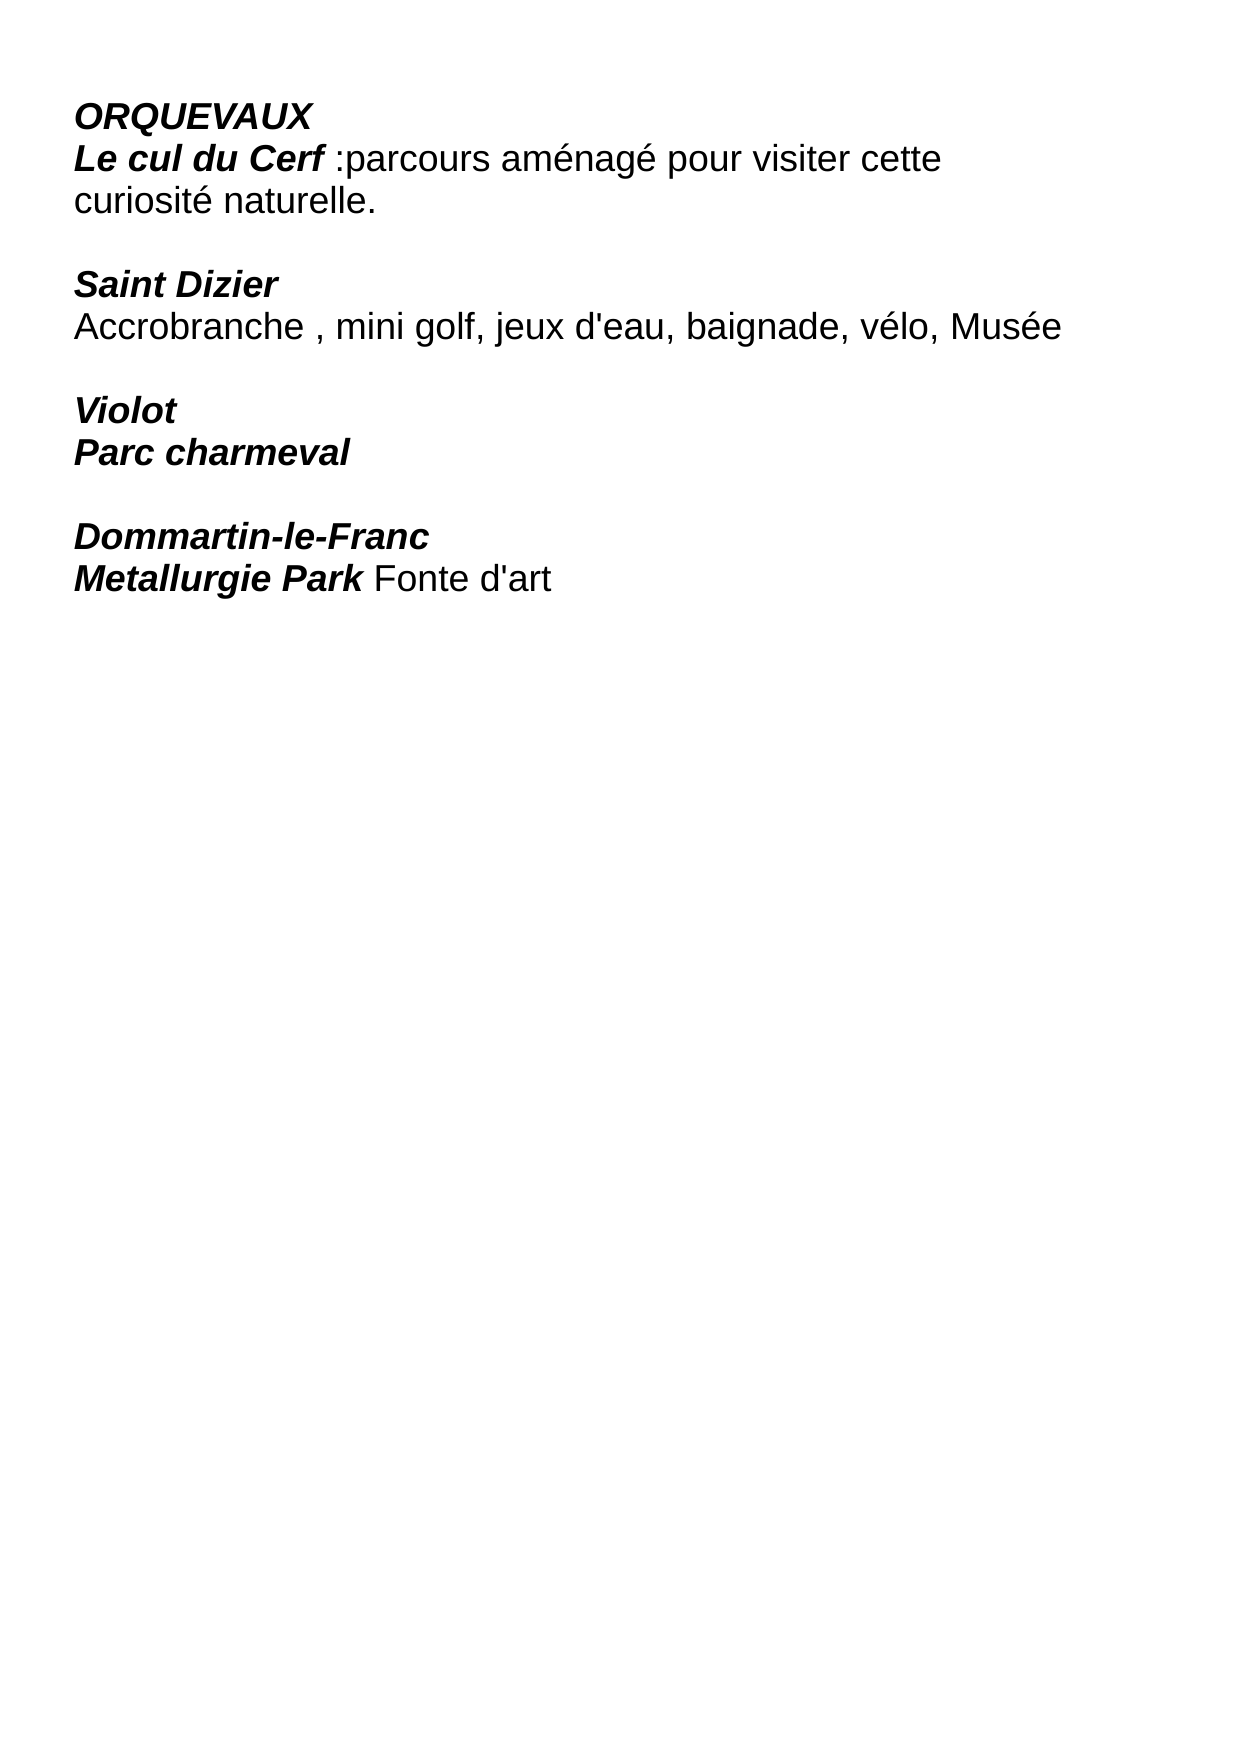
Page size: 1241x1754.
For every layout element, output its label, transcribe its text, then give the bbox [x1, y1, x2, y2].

text_box ORQUEVAUX Le cul du Cerf :parcours aménagé pour visiter cette curiosité naturelle. Saint Dizier Accrobranche , mini golf, jeux d'eau, baignade, vélo, Musée Violot Parc charmeval Dommartin-le-Franc Metallurgie Park Fonte d'art [59, 87, 1089, 616]
